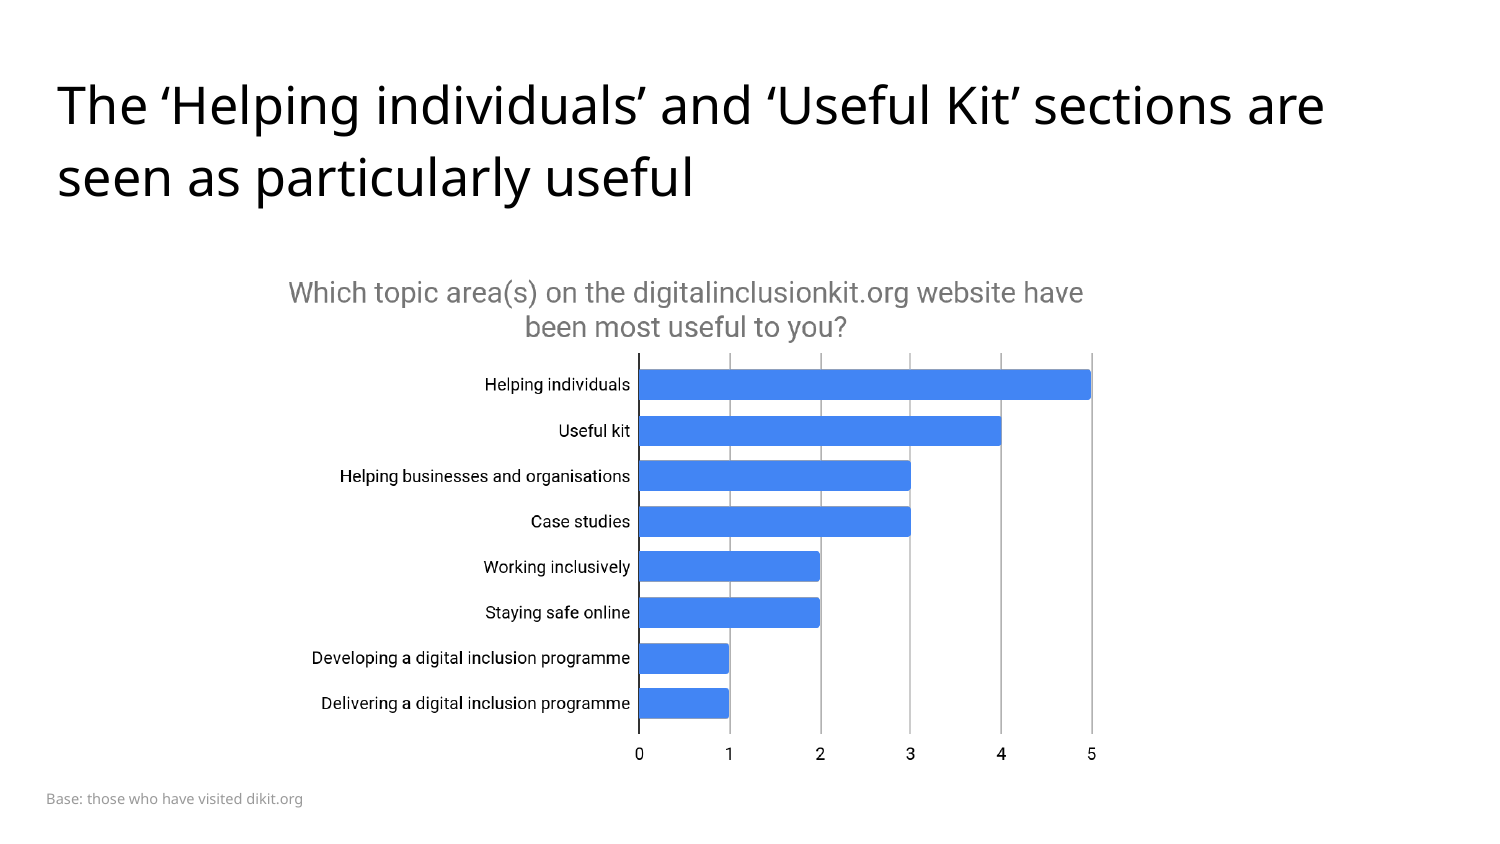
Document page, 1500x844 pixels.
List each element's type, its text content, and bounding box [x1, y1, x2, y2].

picture [253, 251, 1118, 774]
text_box Base: those who have visited dikit.org [31, 774, 1155, 823]
text_box The ‘Helping individuals’ and ‘Useful Kit’ sections are seen as particularly useful [42, 48, 1396, 222]
